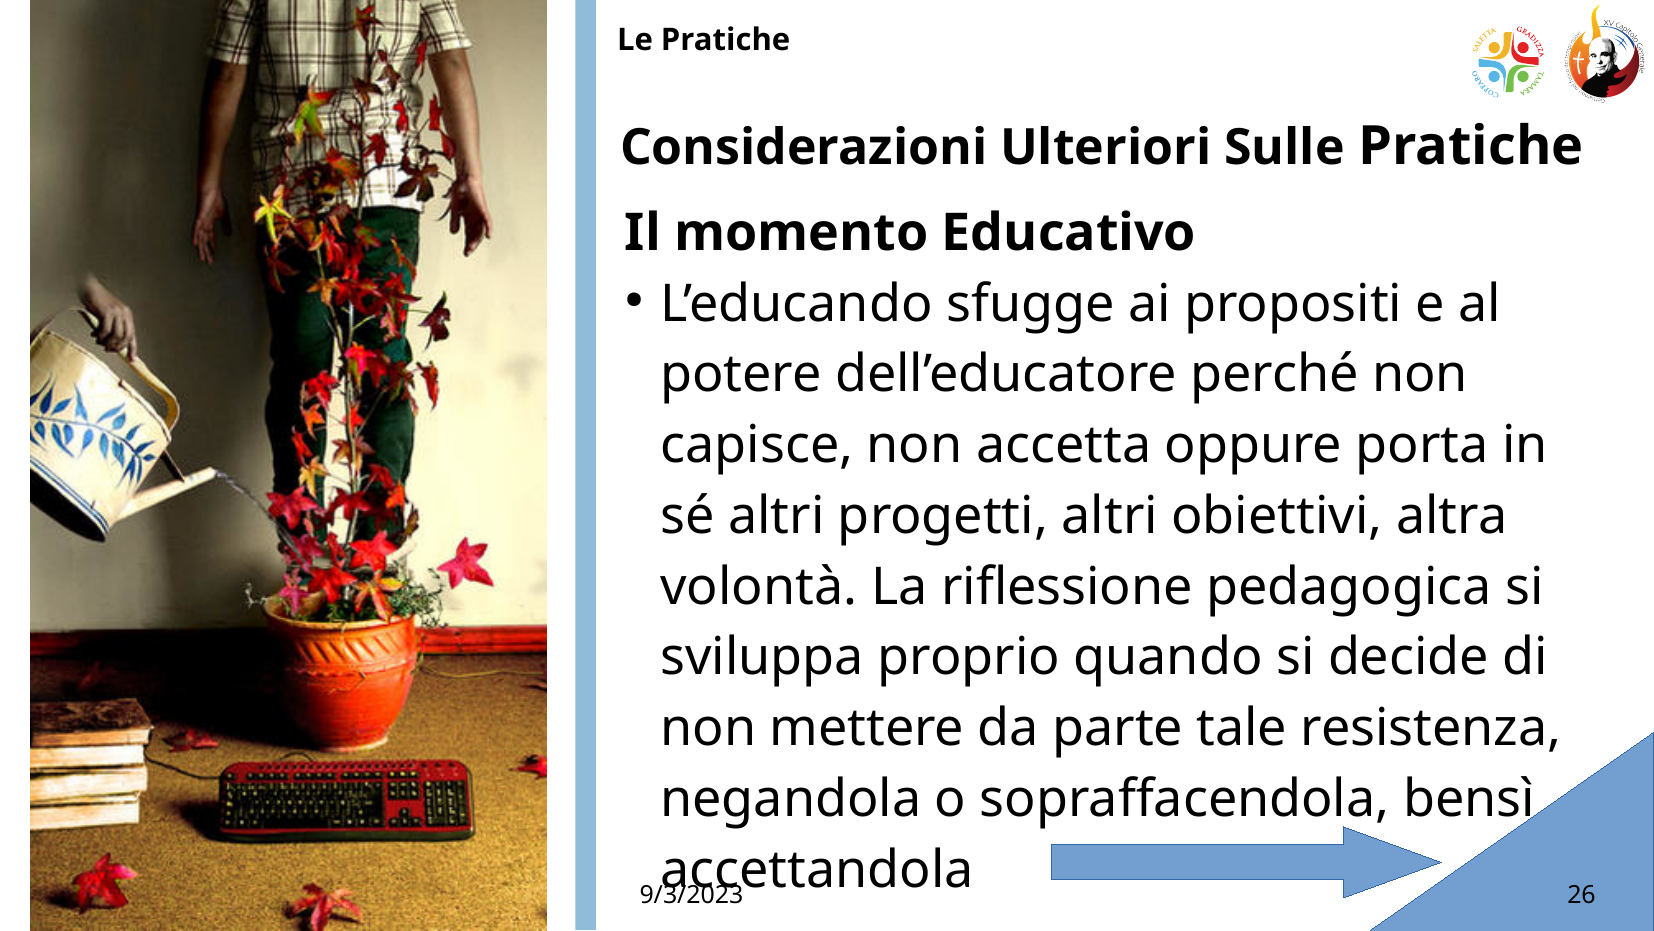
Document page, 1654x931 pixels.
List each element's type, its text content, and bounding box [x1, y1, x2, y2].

picture [1563, 4, 1646, 103]
text_box Le Pratiche [602, 9, 1335, 63]
text_box [1051, 826, 1442, 898]
picture [30, 0, 547, 931]
subtitle Il momento Educativo L’educando sfugge ai propositi e al potere dell’educatore perché non capisce, non accetta oppure porta in sé altri progetti, altri obiettivi, altra volontà. La riflessione pedagogica si sviluppa proprio quando si decide di non mettere da parte tale resistenza, negandola o sopraffacendola, bensì accettandola [624, 194, 1602, 891]
title Considerazioni Ulteriori Sulle Pratiche [620, 106, 1654, 178]
